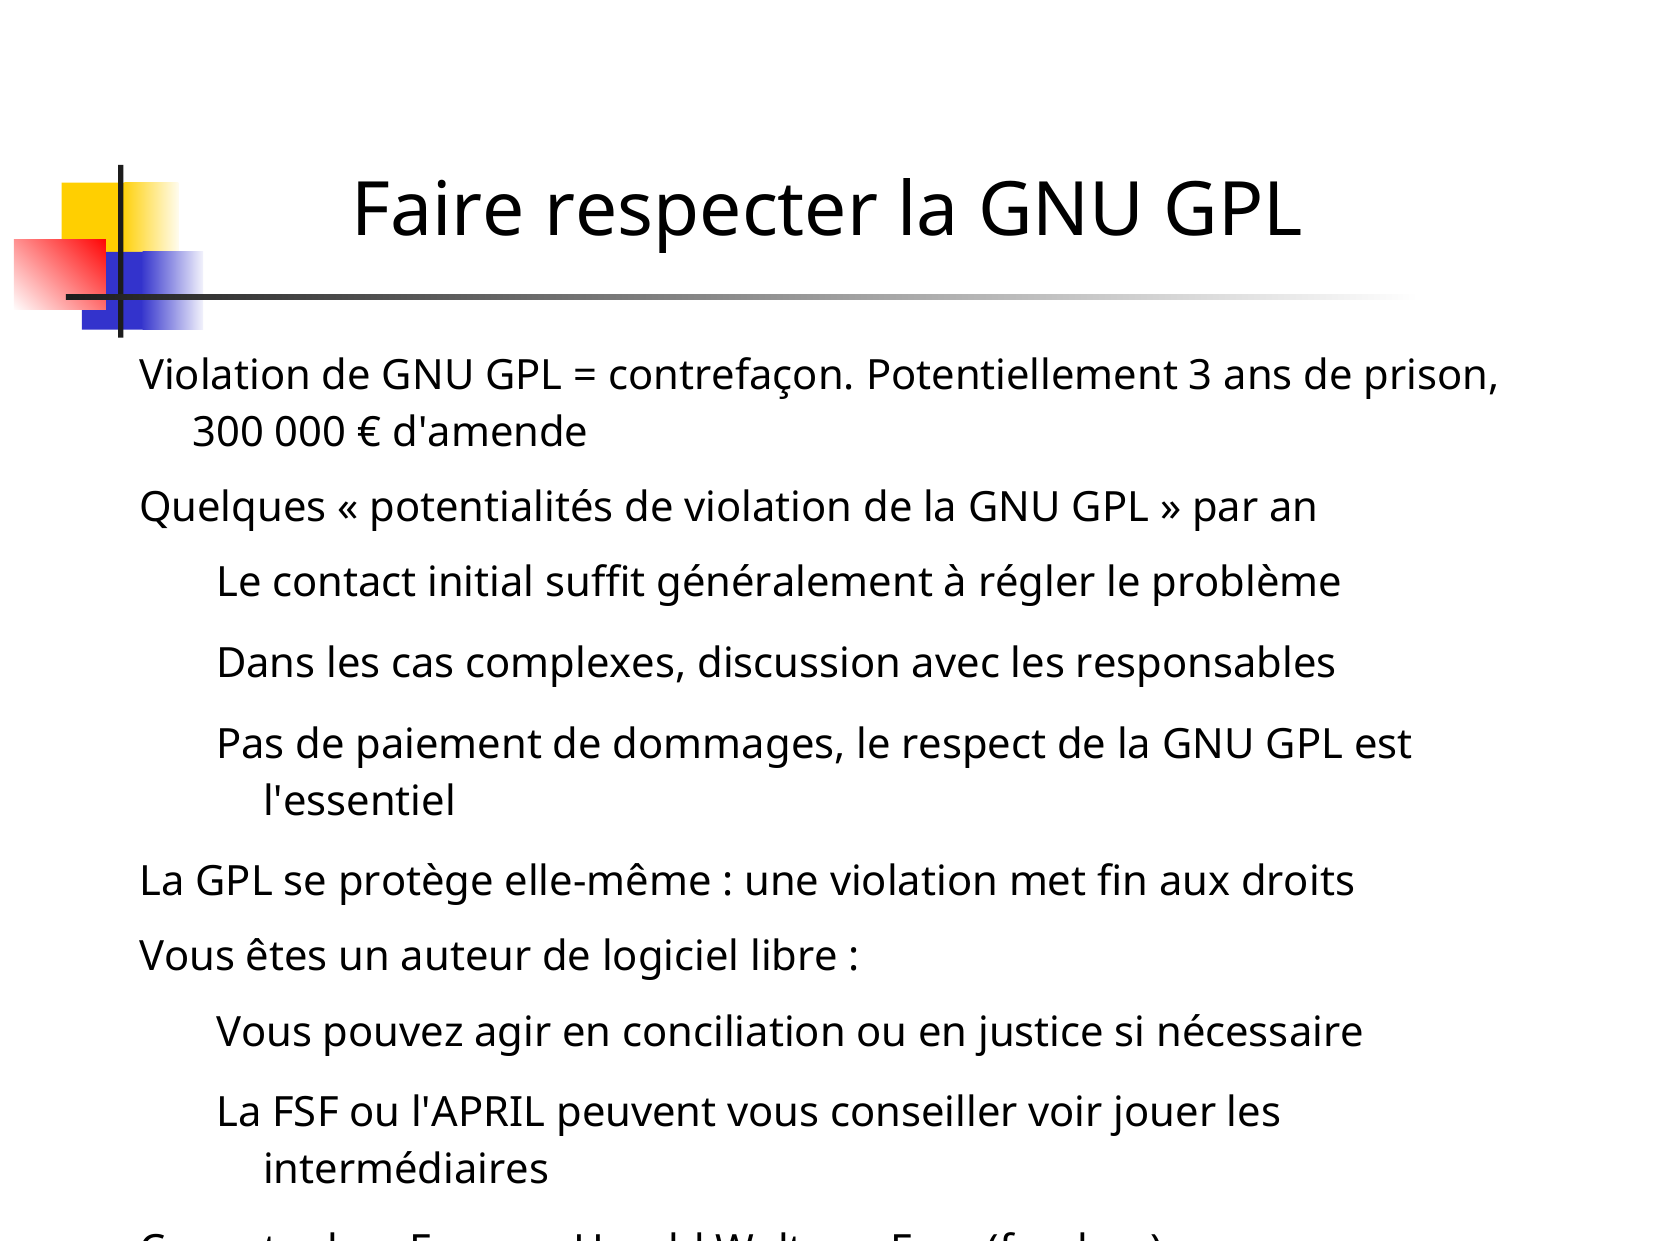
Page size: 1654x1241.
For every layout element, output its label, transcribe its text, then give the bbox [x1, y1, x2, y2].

title Faire respecter la GNU GPL [121, 102, 1534, 311]
list Violation de GNU GPL = contrefaçon. Potentiellement 3 ans de prison, 300 000 € d'amende Quelques « potentialités de violation de la GNU GPL » par an Le contact initial suffit généralement à régler le problème Dans les cas complexes, discussion avec les responsables Pas de paiement de dommages, le respect de la GNU GPL est l'essentiel La GPL se protège elle-même : une violation met fin aux droits Vous êtes un auteur de logiciel libre : Vous pouvez agir en conciliation ou en justice si nécessaire La FSF ou l'APRIL peuvent vous conseiller voir jouer les intermédiaires Cas actuel en France : Harald Welte vs Free (freebox) [121, 344, 1534, 1219]
